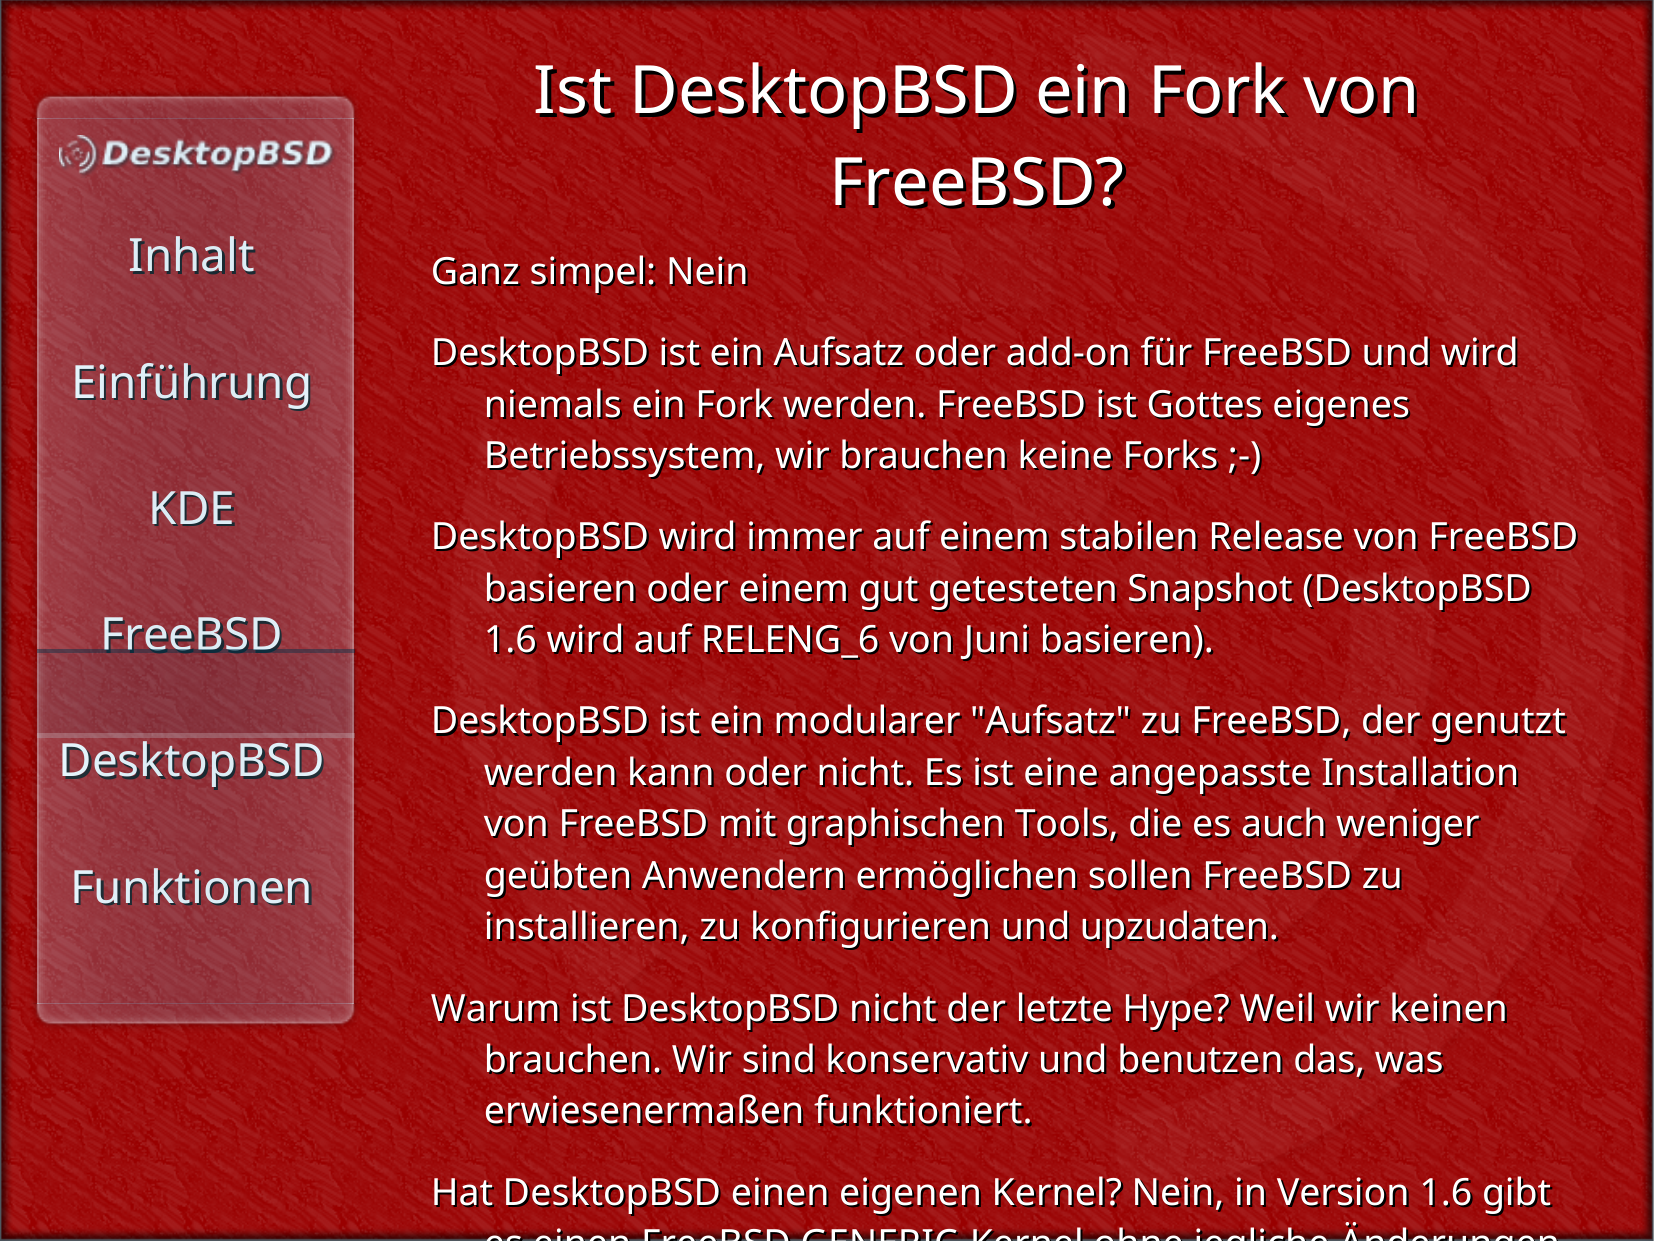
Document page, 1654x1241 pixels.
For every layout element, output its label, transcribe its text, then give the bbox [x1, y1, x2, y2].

picture [907, 1234, 914, 1241]
list Ganz simpel: Nein DesktopBSD ist ein Aufsatz oder add-on für FreeBSD und wird niemals ein Fork werden. FreeBSD ist Gottes eigenes Betriebssystem, wir brauchen keine Forks ;-) DesktopBSD wird immer auf einem stabilen Release von FreeBSD basieren oder einem gut getesteten Snapshot (DesktopBSD 1.6 wird auf RELENG_6 von Juni basieren). DesktopBSD ist ein modularer "Aufsatz" zu FreeBSD, der genutzt werden kann oder nicht. Es ist eine angepasste Installation von FreeBSD mit graphischen Tools, die es auch weniger geübten Anwendern ermöglichen sollen FreeBSD zu installieren, zu konfigurieren und upzudaten. Warum ist DesktopBSD nicht der letzte Hype? Weil wir keinen brauchen. Wir sind konservativ und benutzen das, was erwiesenermaßen funktioniert. Hat DesktopBSD einen eigenen Kernel? Nein, in Version 1.6 gibt es einen FreeBSD GENERIC-Kernel ohne jegliche Änderungen. [413, 244, 1595, 1214]
picture [772, 1234, 784, 1241]
picture [0, 0, 1654, 1241]
picture [727, 1234, 736, 1241]
title Ist DesktopBSD ein Fork von FreeBSD? [383, 29, 1571, 237]
